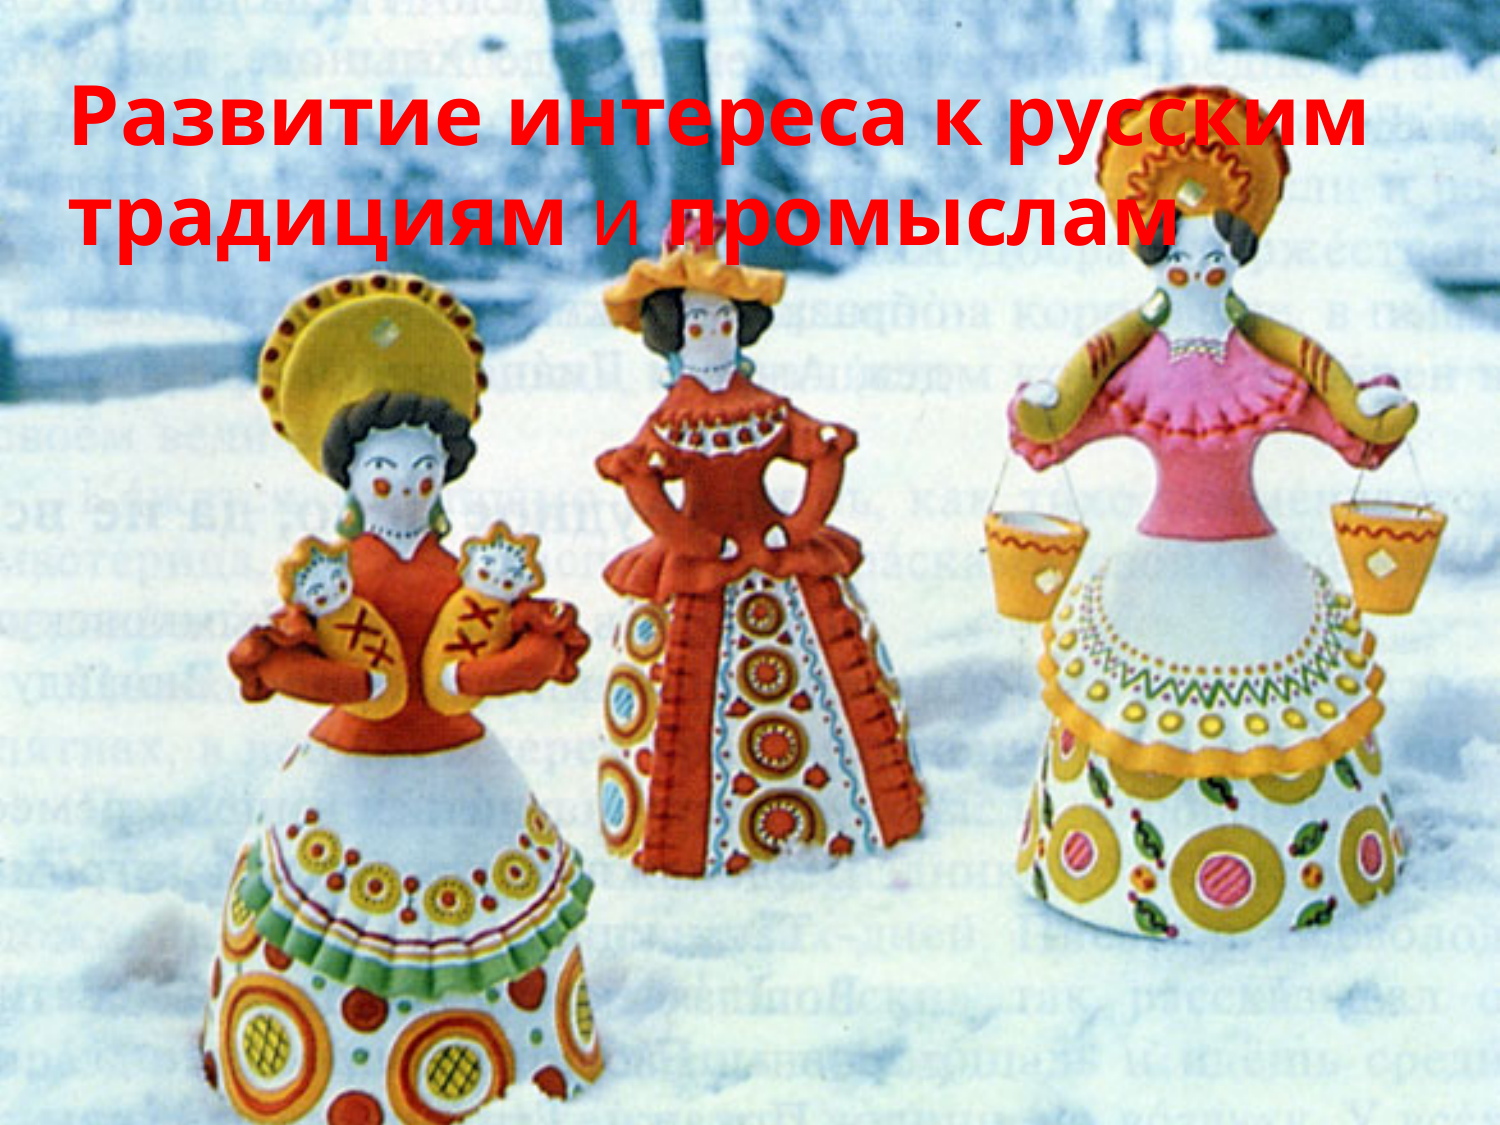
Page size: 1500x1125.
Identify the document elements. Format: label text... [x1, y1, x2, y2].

picture [0, 0, 1500, 1125]
text_box Развитие интереса к русским традициям и промыслам [53, 54, 1430, 270]
